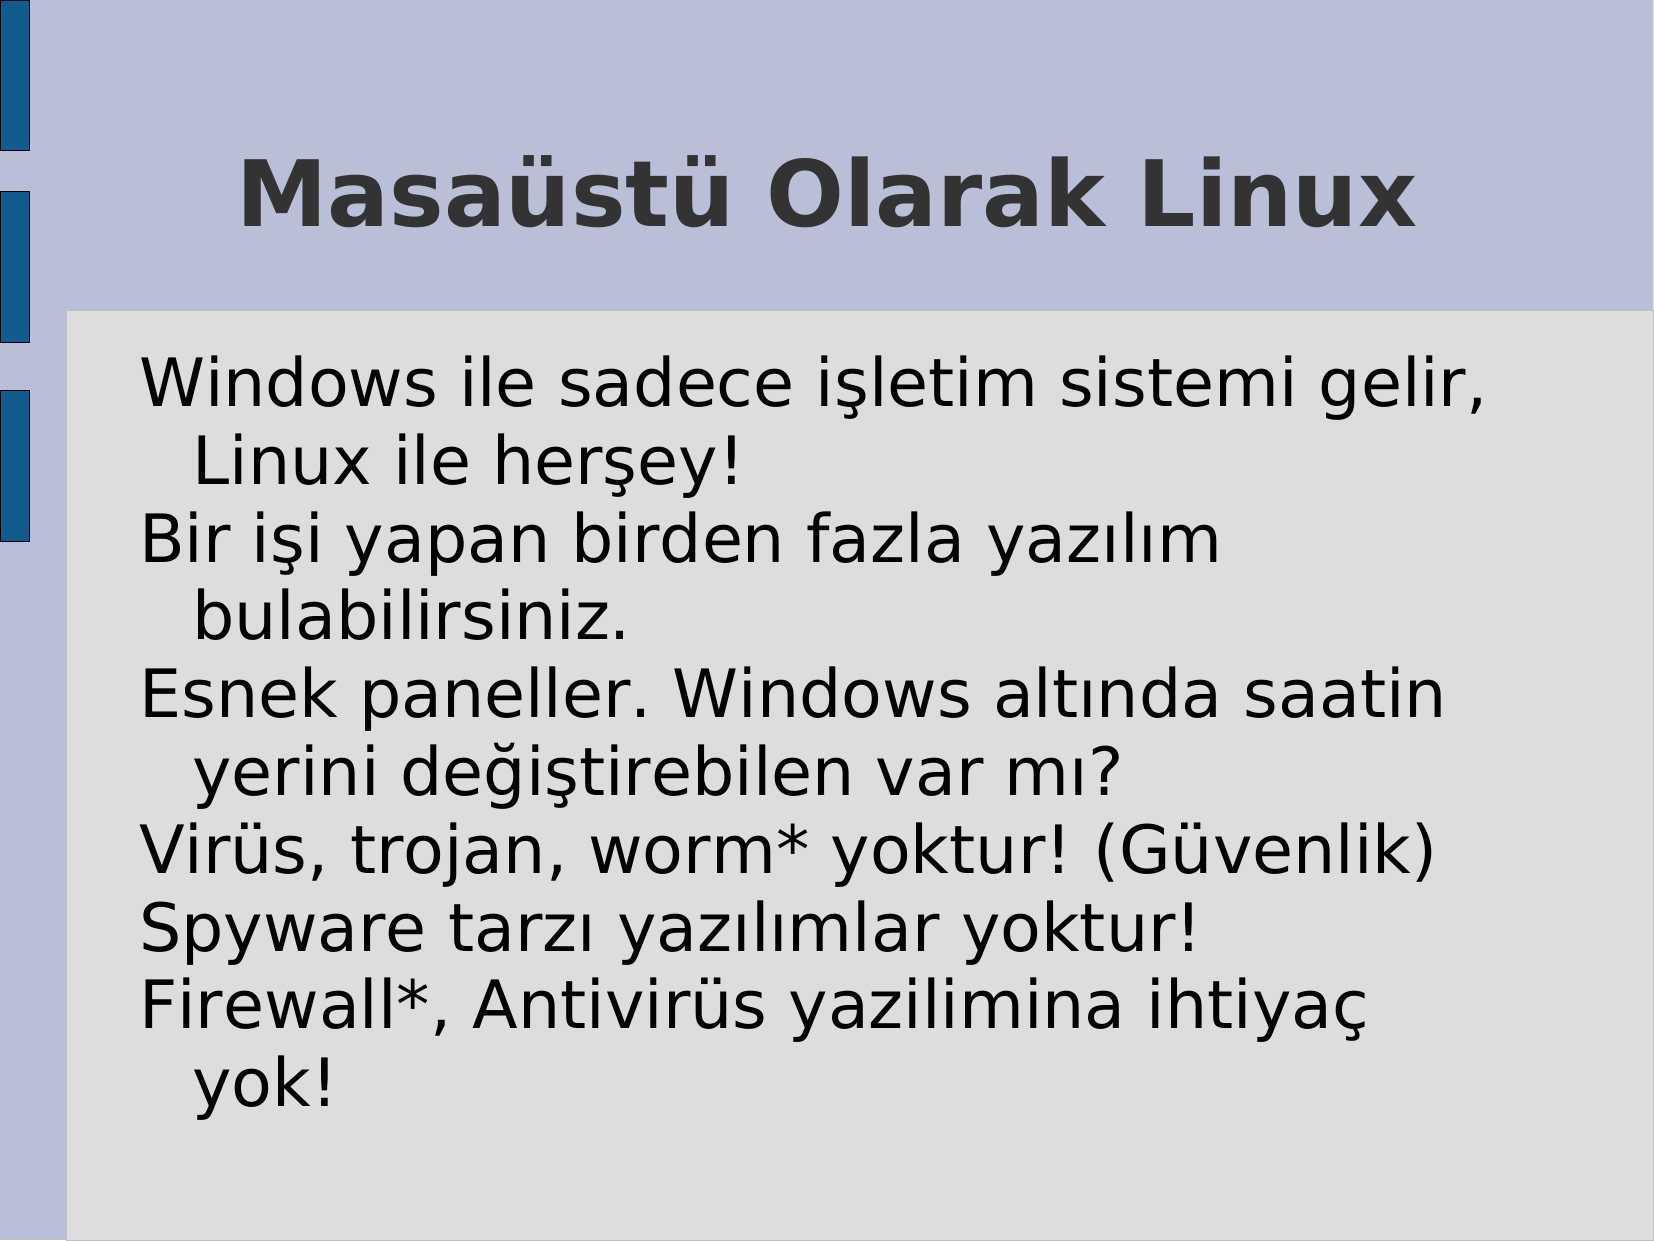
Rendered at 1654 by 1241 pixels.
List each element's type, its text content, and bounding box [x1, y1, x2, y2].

list Windows ile sadece işletim sistemi gelir, Linux ile herşey! Bir işi yapan birden fazla yazılım bulabilirsiniz. Esnek paneller. Windows altında saatin yerini değiştirebilen var mı? Virüs, trojan, worm* yoktur! (Güvenlik) Spyware tarzı yazılımlar yoktur! Firewall*, Antivirüs yazilimina ihtiyaç yok! [121, 344, 1534, 1127]
title Masaüstü Olarak Linux [121, 91, 1534, 299]
